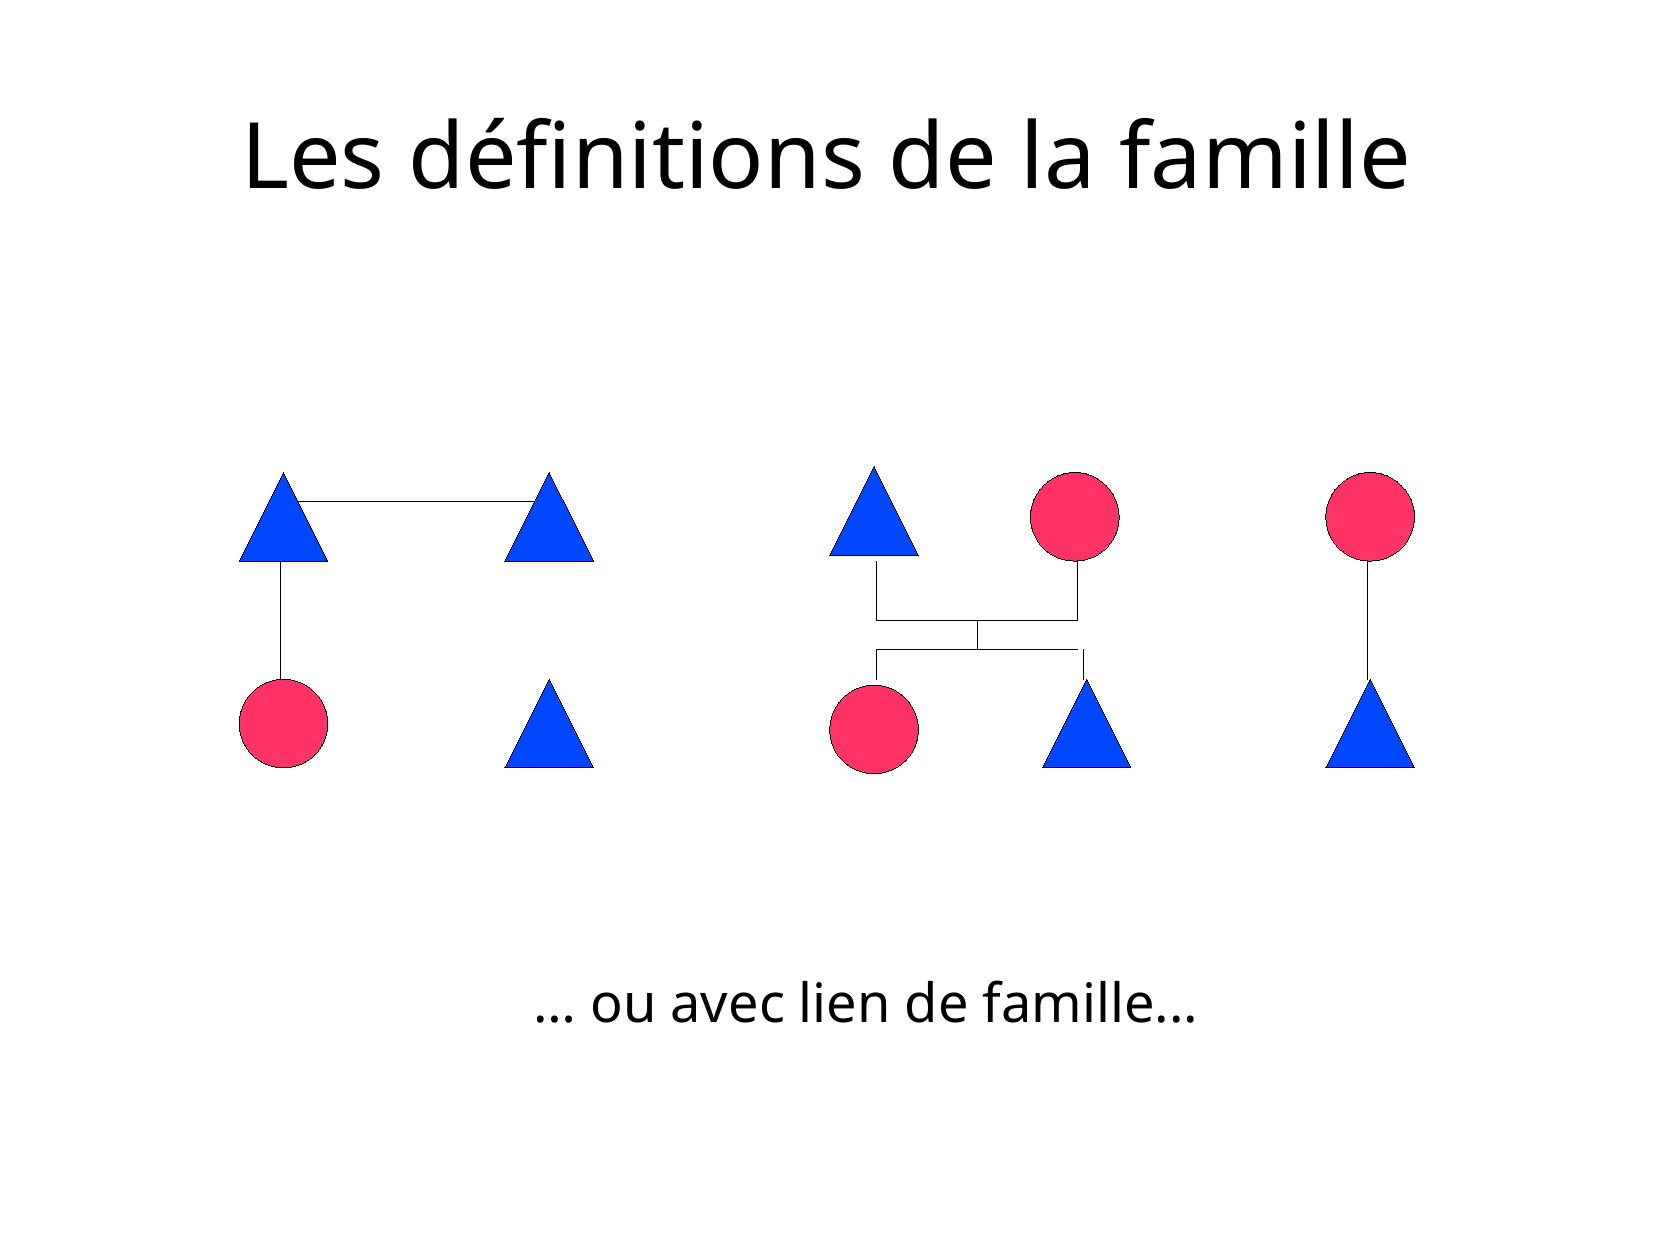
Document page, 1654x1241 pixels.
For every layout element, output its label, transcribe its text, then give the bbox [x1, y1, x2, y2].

text_box [1325, 472, 1415, 562]
text_box [504, 679, 594, 768]
text_box [239, 679, 328, 768]
text_box [239, 472, 328, 562]
text_box [829, 466, 919, 556]
text_box [1042, 679, 1131, 768]
text_box [829, 685, 919, 774]
text_box [1325, 679, 1415, 768]
title Les définitions de la famille [82, 49, 1571, 257]
text_box … ou avec lien de famille... [518, 962, 1135, 1040]
text_box [504, 472, 594, 562]
text_box [1030, 472, 1120, 562]
